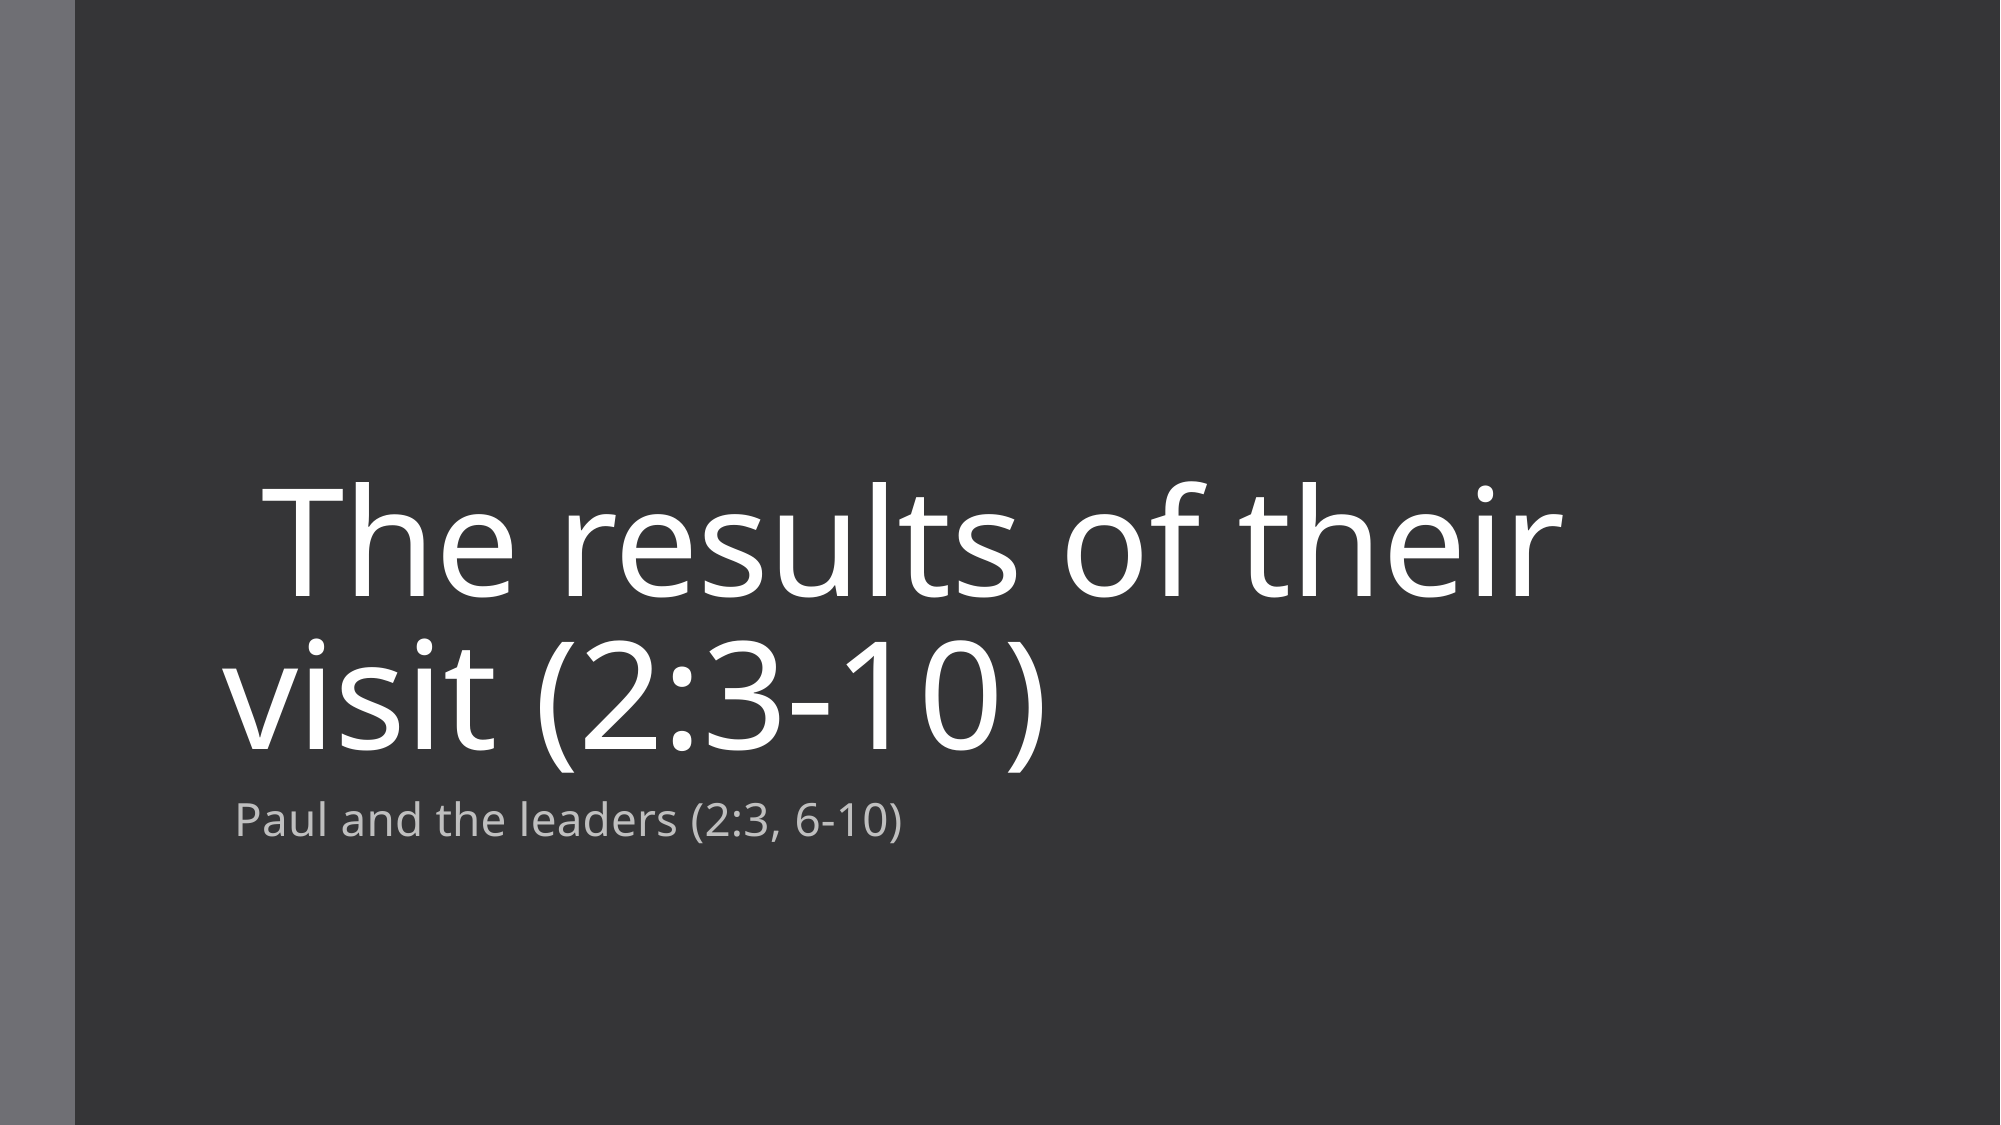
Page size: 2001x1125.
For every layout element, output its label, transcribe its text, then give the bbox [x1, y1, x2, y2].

subtitle Paul and the leaders (2:3, 6-10) [206, 787, 1752, 1066]
title The results of their visit (2:3-10) [206, 124, 1752, 787]
